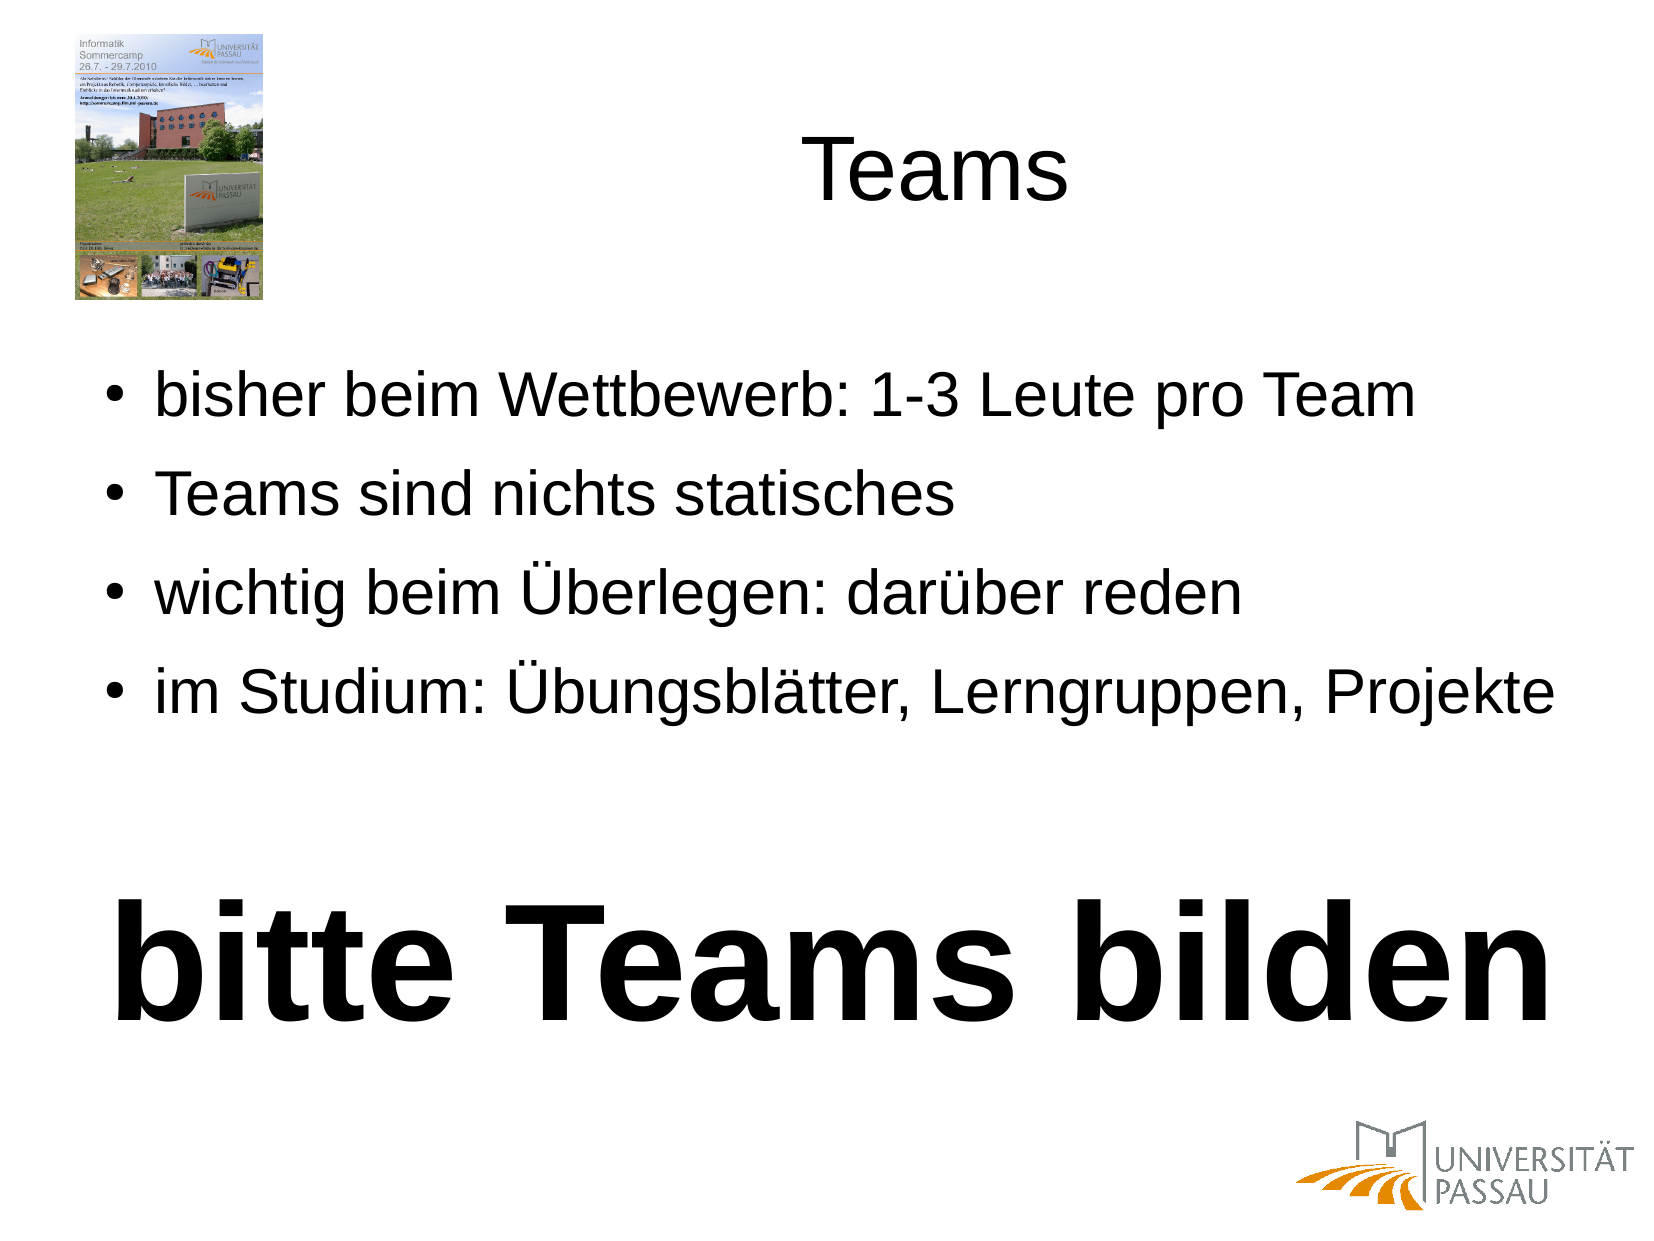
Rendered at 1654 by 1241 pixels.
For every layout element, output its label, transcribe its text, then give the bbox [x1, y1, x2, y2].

text_box bitte Teams bilden [92, 862, 1323, 1092]
title Teams [300, 37, 1571, 301]
picture [1295, 1120, 1634, 1211]
picture [75, 34, 263, 300]
list bisher beim Wettbewerb: 1-3 Leute pro Team Teams sind nichts statisches wichtig beim Überlegen: darüber reden im Studium: Übungsblätter, Lerngruppen, Projekte [86, 359, 1576, 751]
